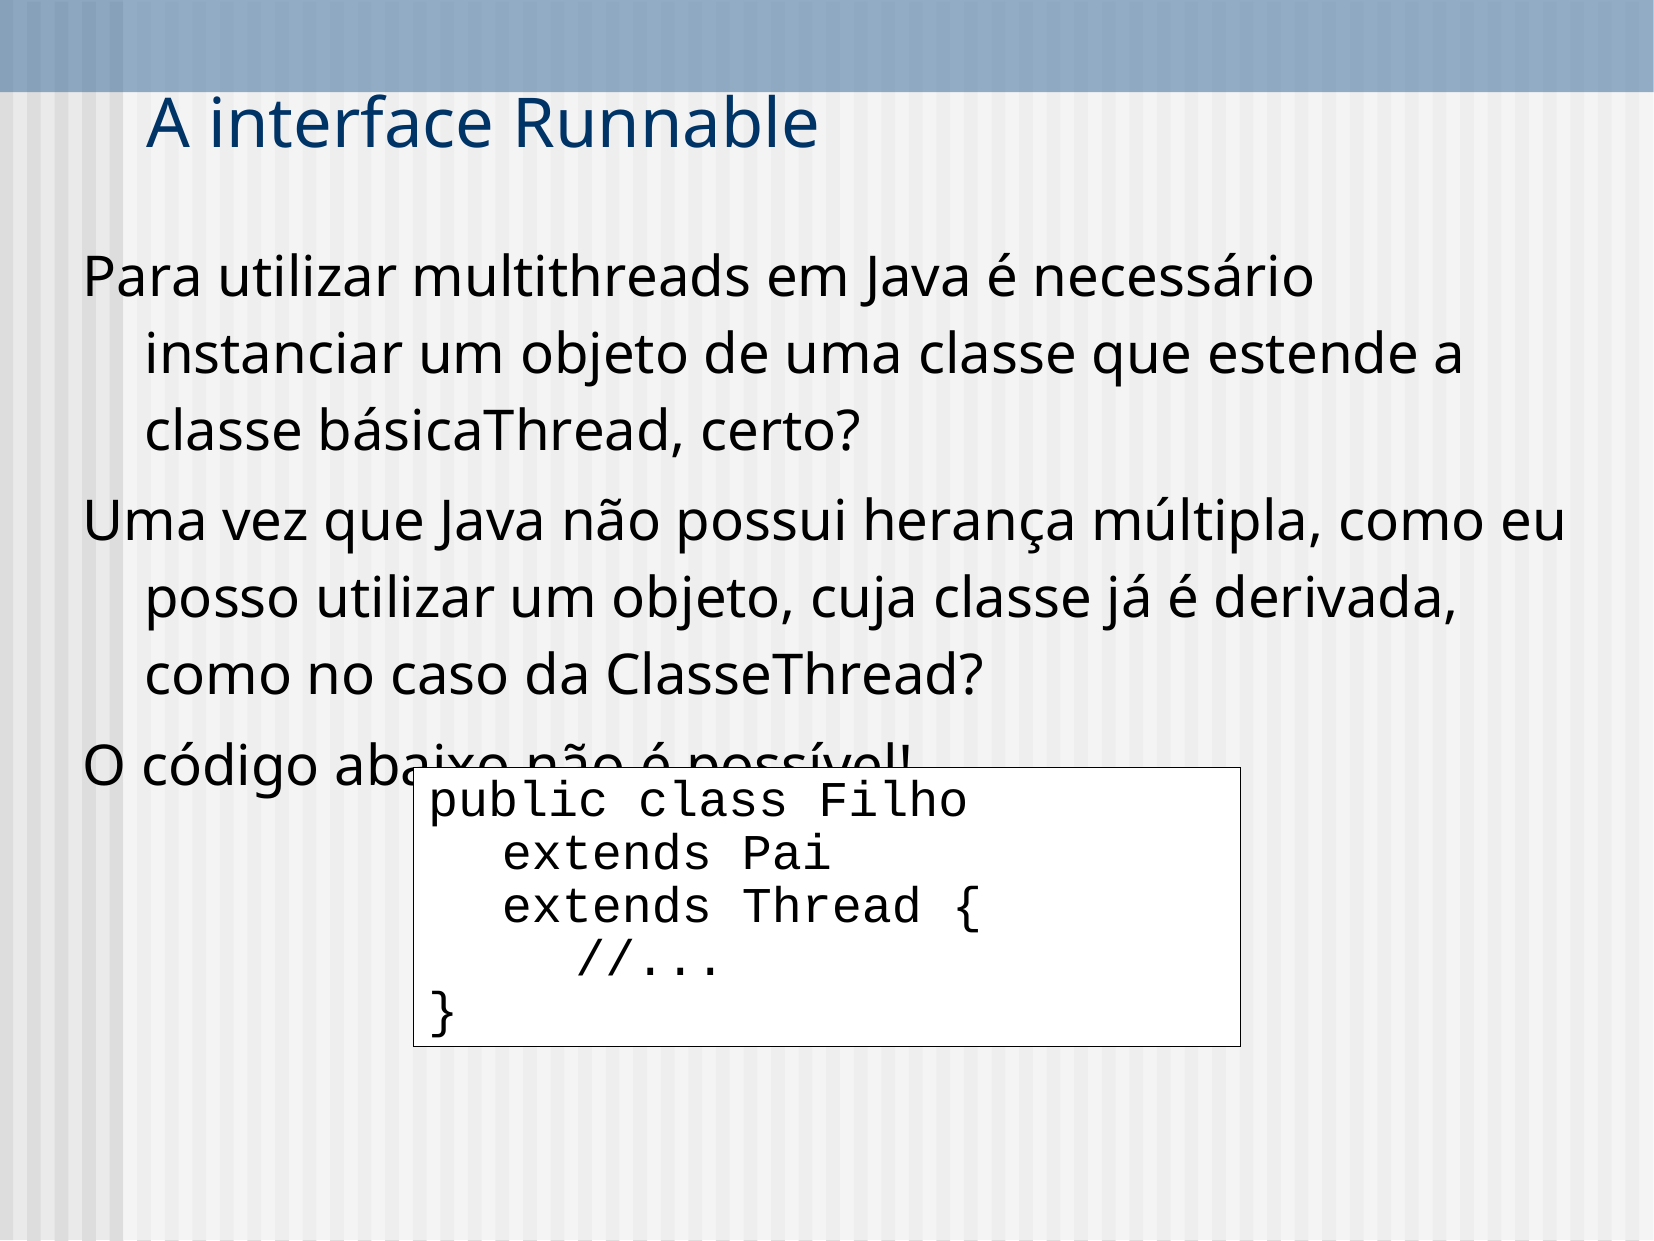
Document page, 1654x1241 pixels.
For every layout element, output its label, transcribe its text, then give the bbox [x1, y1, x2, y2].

text_box public class Filho extends Pai extends Thread { //... } [413, 767, 1241, 1037]
title A interface Runnable [146, 36, 1536, 204]
list Para utilizar multithreads em Java é necessário instanciar um objeto de uma classe que estende a classe básicaThread, certo? Uma vez que Java não possui herança múltipla, como eu posso utilizar um objeto, cuja classe já é derivada, como no caso da ClasseThread? O código abaixo não é possível! [82, 236, 1571, 741]
